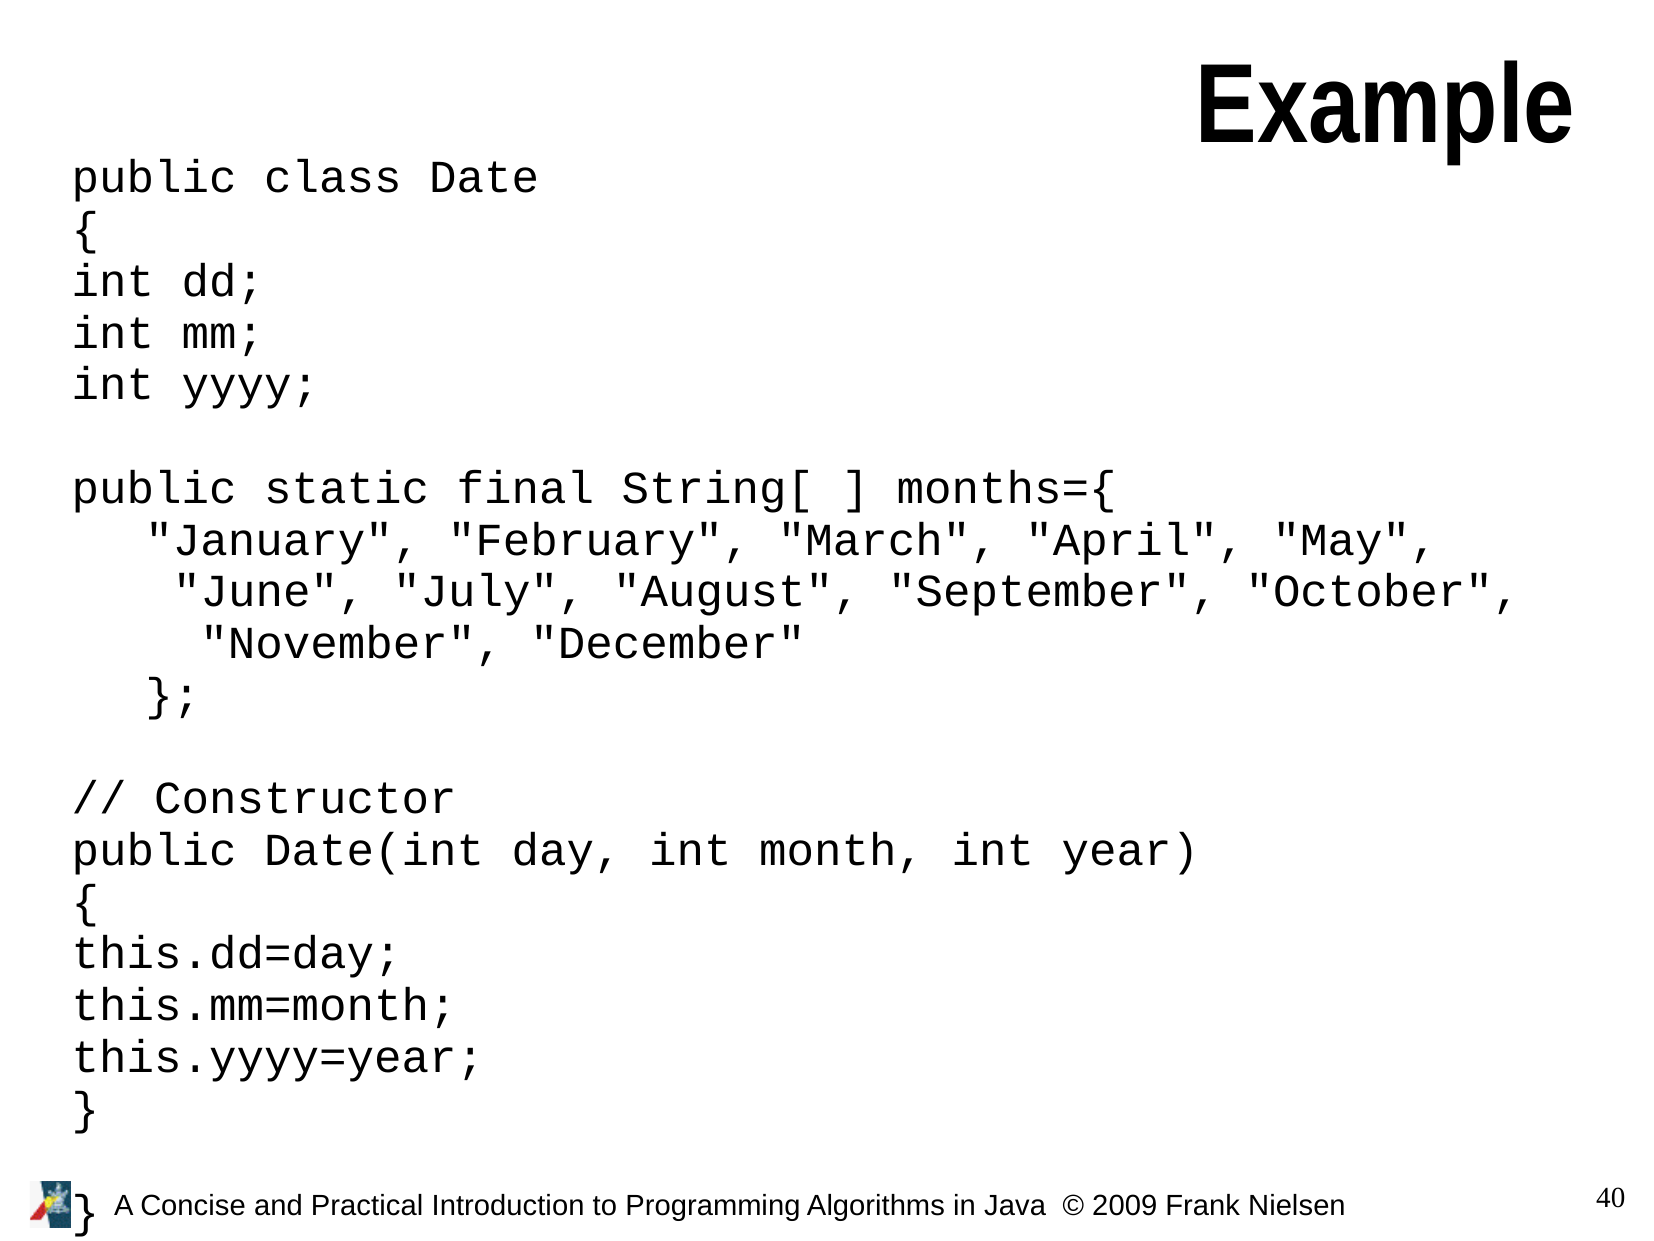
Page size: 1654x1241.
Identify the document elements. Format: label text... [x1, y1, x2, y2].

picture [29, 1181, 71, 1228]
text_box public class Date { int dd; int mm; int yyyy; public static final String[ ] months={ "January", "February", "March", "April", "May", "June", "July", "August", "September", "October", "November", "December" }; // Constructor public Date(int day, int month, int year) { this.dd=day; this.mm=month; this.yyyy=year; } } [56, 147, 1536, 1187]
text_box Example [1181, 29, 1591, 174]
